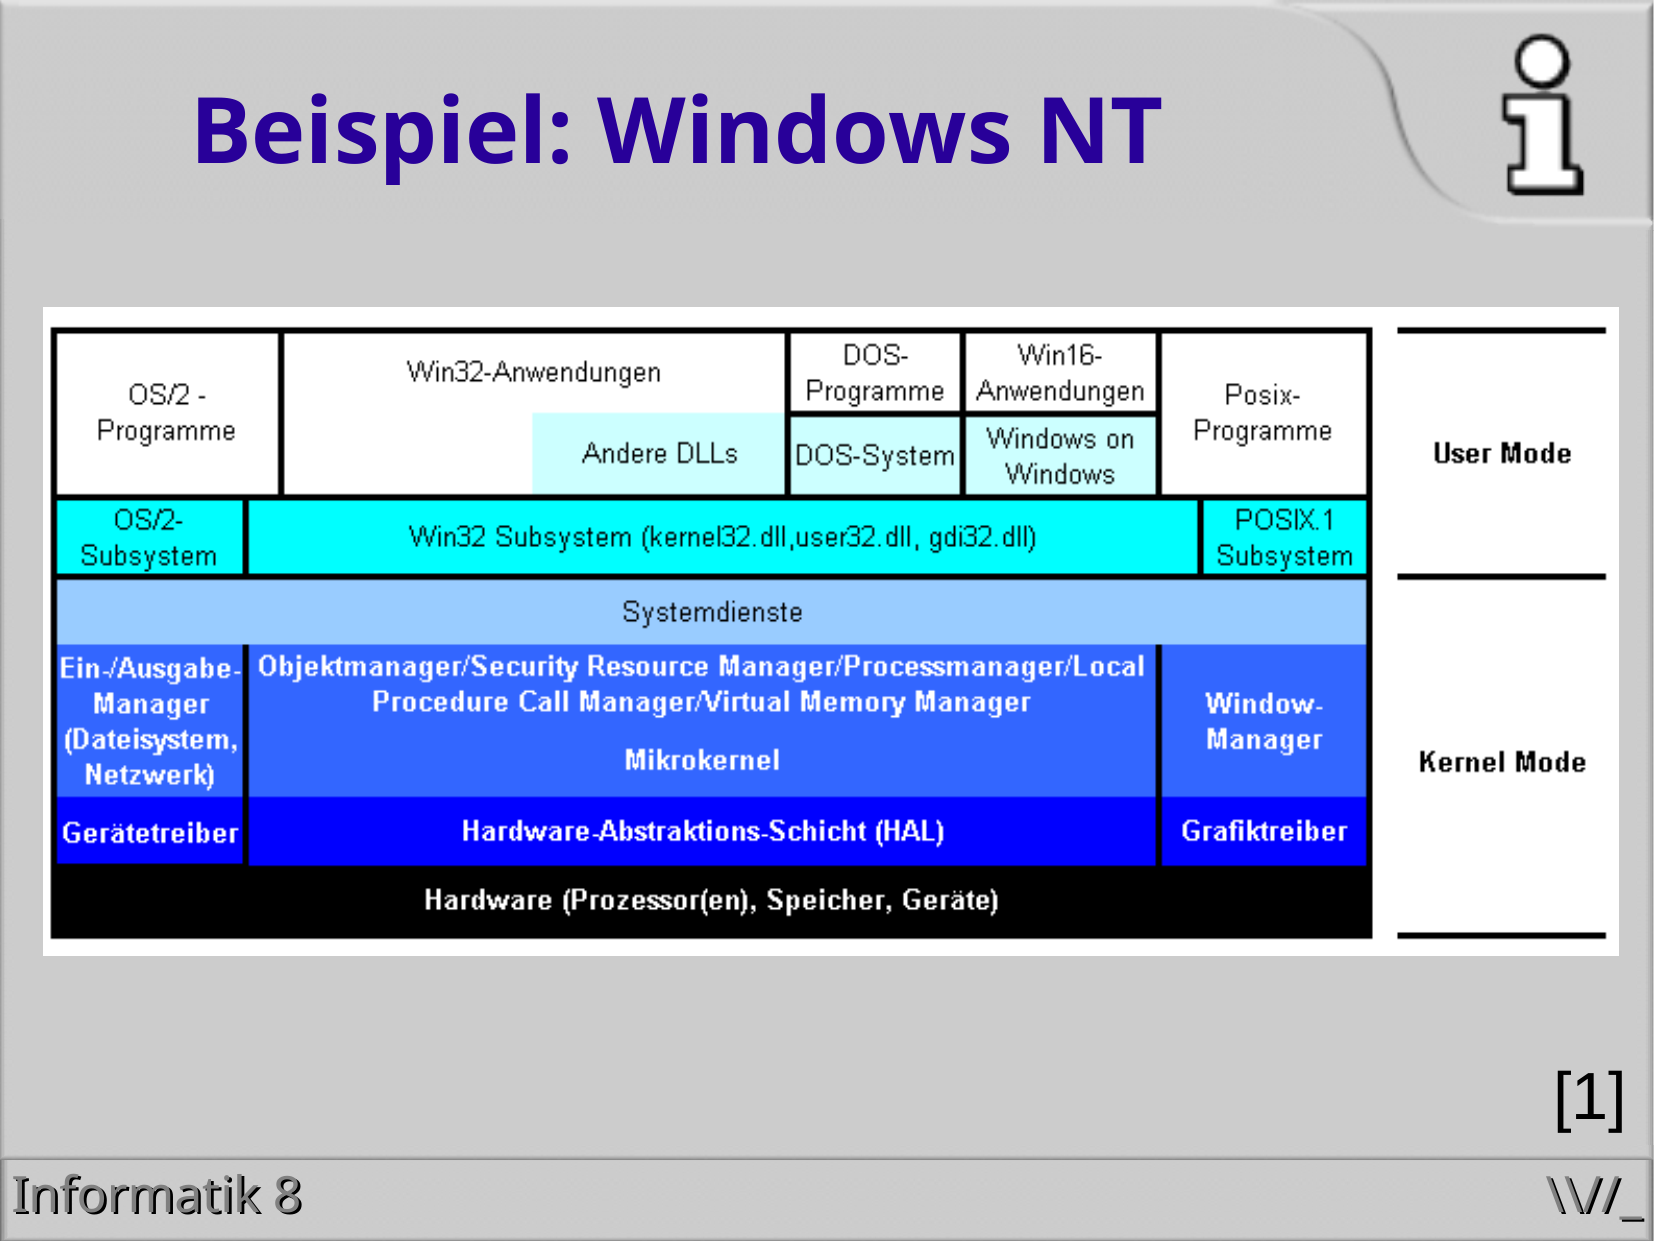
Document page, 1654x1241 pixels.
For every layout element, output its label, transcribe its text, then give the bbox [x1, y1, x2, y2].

picture [0, 0, 1654, 1241]
picture [43, 307, 1619, 956]
title Beispiel: Windows NT [36, 16, 1319, 242]
list [1] [1535, 1058, 1654, 1152]
